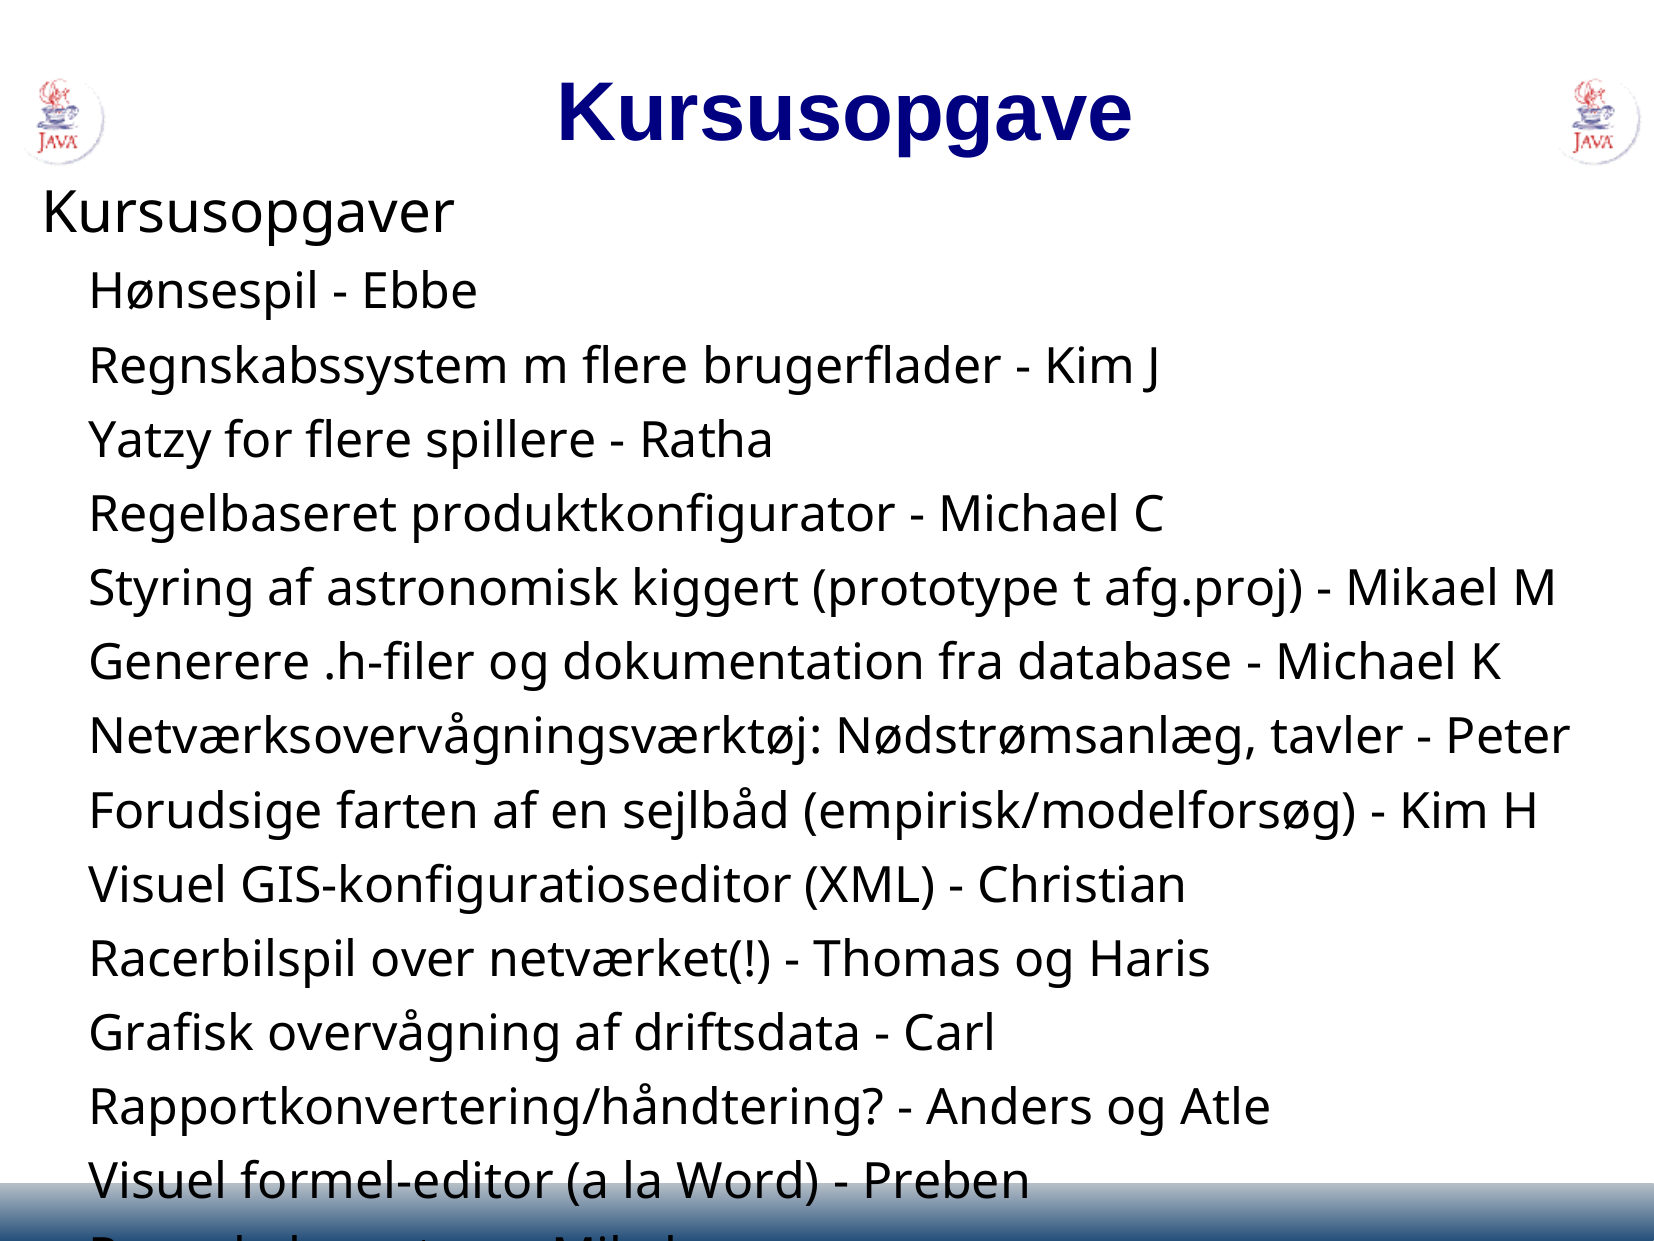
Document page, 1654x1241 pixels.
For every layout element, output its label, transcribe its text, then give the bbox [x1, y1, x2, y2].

picture [10, 71, 109, 169]
picture [1545, 71, 1645, 169]
list Kursusopgaver Hønsespil - Ebbe Regnskabssystem m flere brugerflader - Kim J Yatzy for flere spillere - Ratha Regelbaseret produktkonfigurator - Michael C Styring af astronomisk kiggert (prototype t afg.proj) - Mikael M Generere .h-filer og dokumentation fra database - Michael K Netværksovervågningsværktøj: Nødstrømsanlæg, tavler - Peter Forudsige farten af en sejlbåd (empirisk/modelforsøg) - Kim H Visuel GIS-konfiguratioseditor (XML) - Christian Racerbilspil over netværket(!) - Thomas og Haris Grafisk overvågning af driftsdata - Carl Rapportkonvertering/håndtering? - Anders og Atle Visuel formel-editor (a la Word) - Preben Regnskabssystem - Mikala [29, 170, 1637, 1119]
title Kursusopgave [156, 8, 1534, 170]
